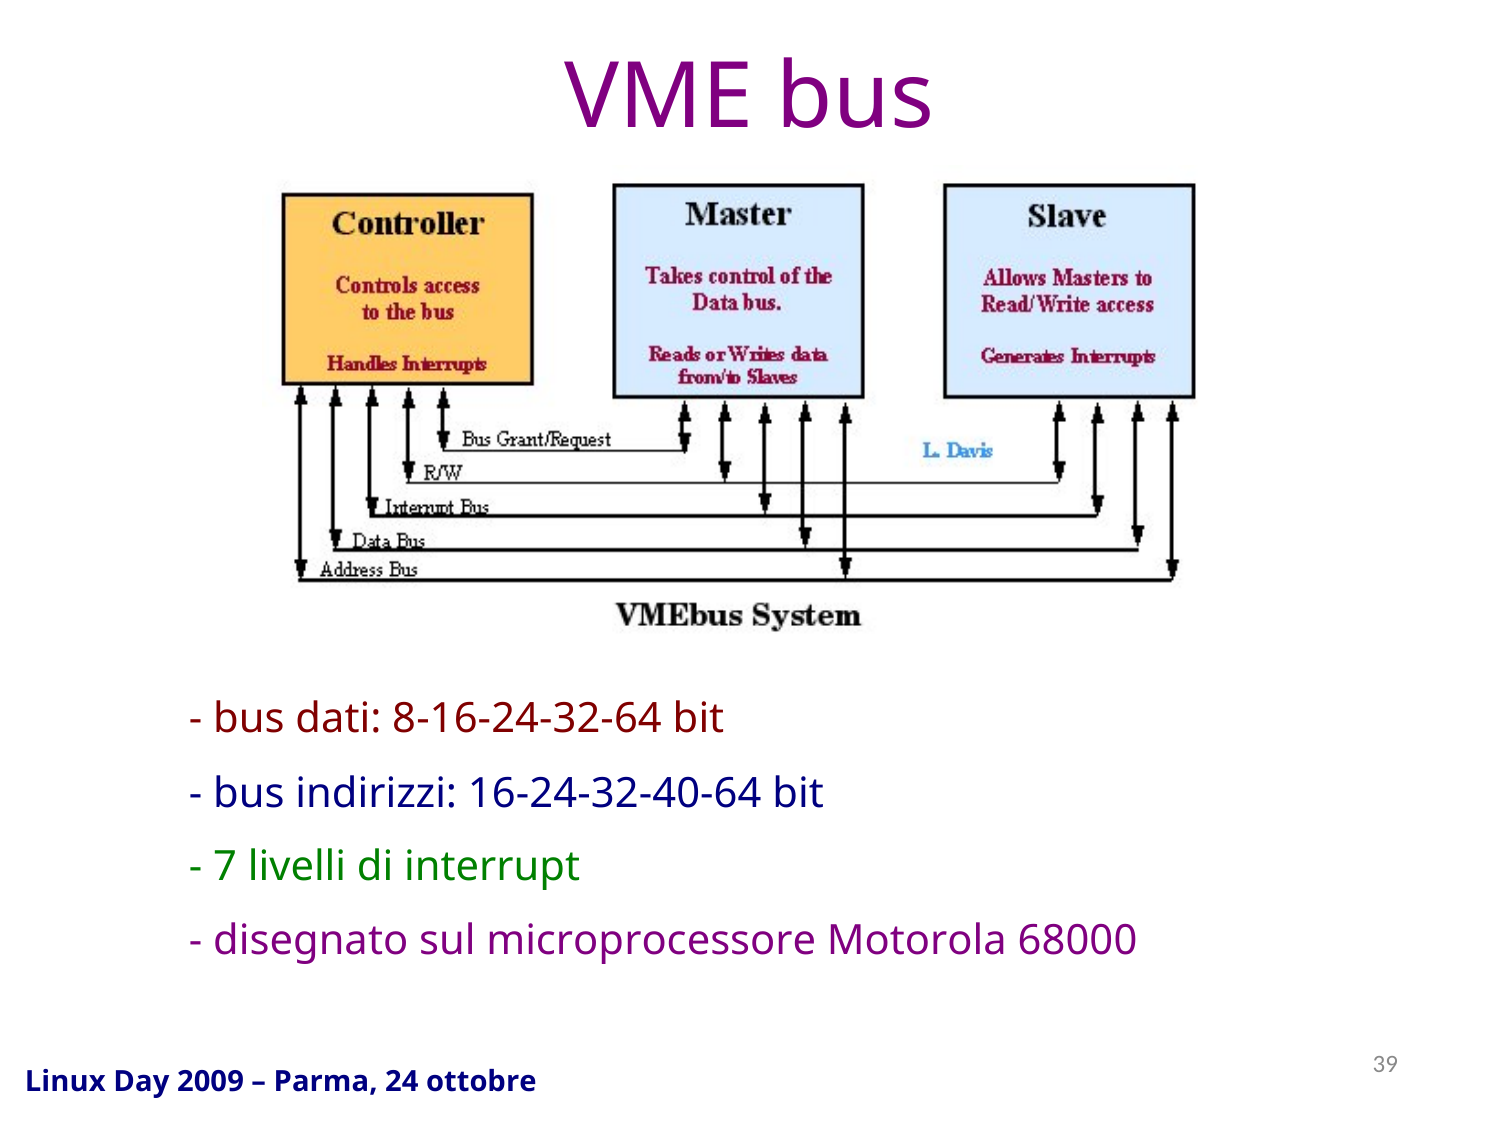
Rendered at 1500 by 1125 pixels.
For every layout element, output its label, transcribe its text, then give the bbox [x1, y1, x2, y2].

title VME bus [75, 9, 1424, 176]
picture [262, 165, 1236, 660]
subtitle - bus dati: 8-16-24-32-64 bit - bus indirizzi: 16-24-32-40-64 bit - 7 livelli di interrupt - disegnato sul microprocessore Motorola 68000 [39, 675, 1313, 976]
